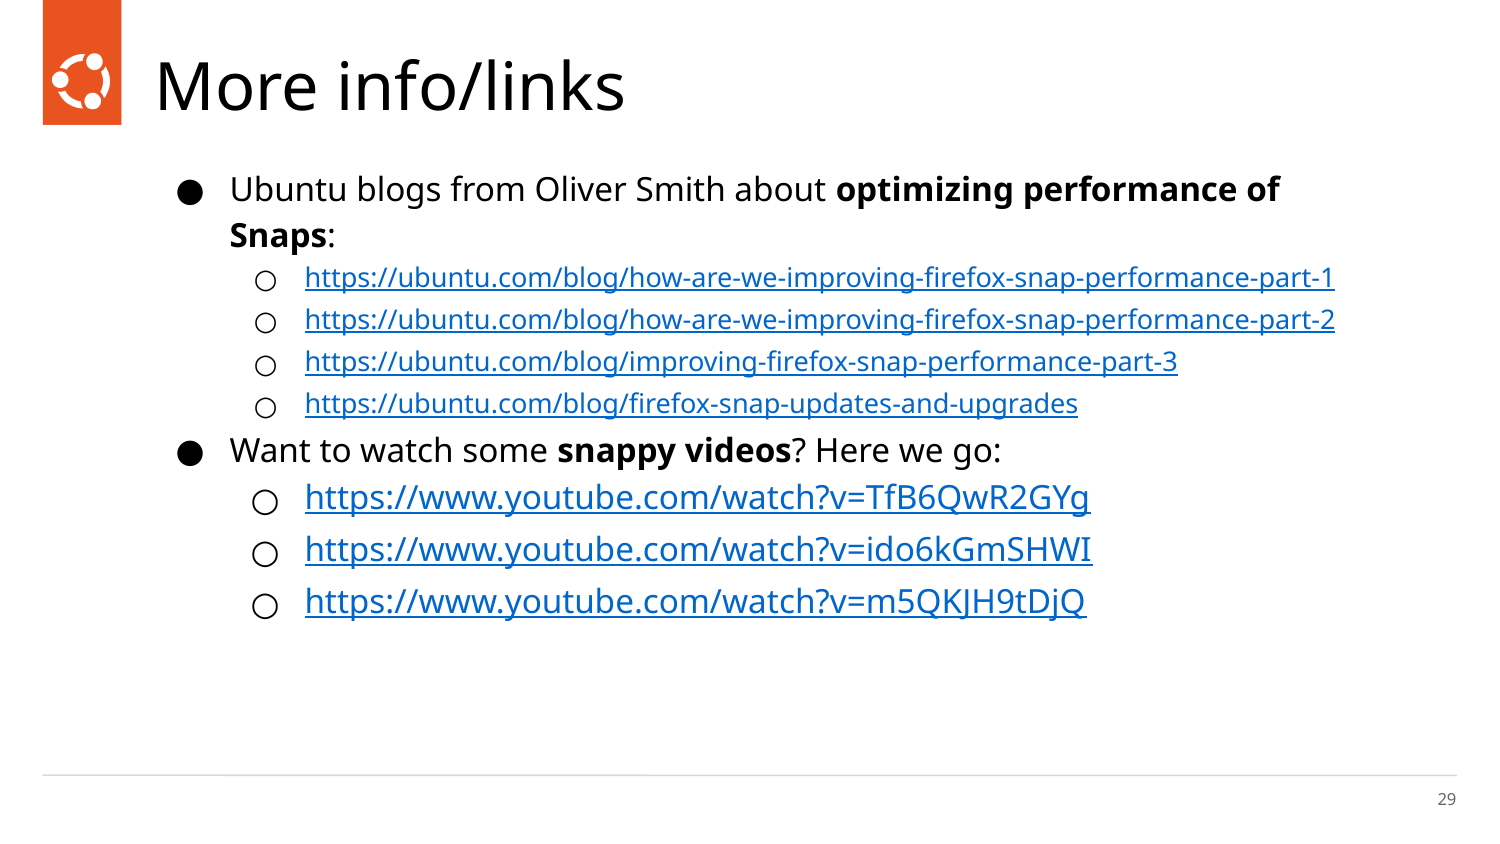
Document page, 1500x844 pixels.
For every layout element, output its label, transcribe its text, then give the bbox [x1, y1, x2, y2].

list Ubuntu blogs from Oliver Smith about optimizing performance of Snaps: https://ubuntu.com/blog/how-are-we-improving-firefox-snap-performance-part-1 https://ubuntu.com/blog/how-are-we-improving-firefox-snap-performance-part-2 https://ubuntu.com/blog/improving-firefox-snap-performance-part-3 https://ubuntu.com/blog/firefox-snap-updates-and-upgrades Want to watch some snappy videos? Here we go: https://www.youtube.com/watch?v=TfB6QwR2GYg https://www.youtube.com/watch?v=ido6kGmSHWI https://www.youtube.com/watch?v=m5QKJH9tDjQ [154, 162, 1343, 768]
title More info/links [154, 43, 1077, 126]
slide_number <number> [1381, 773, 1472, 839]
